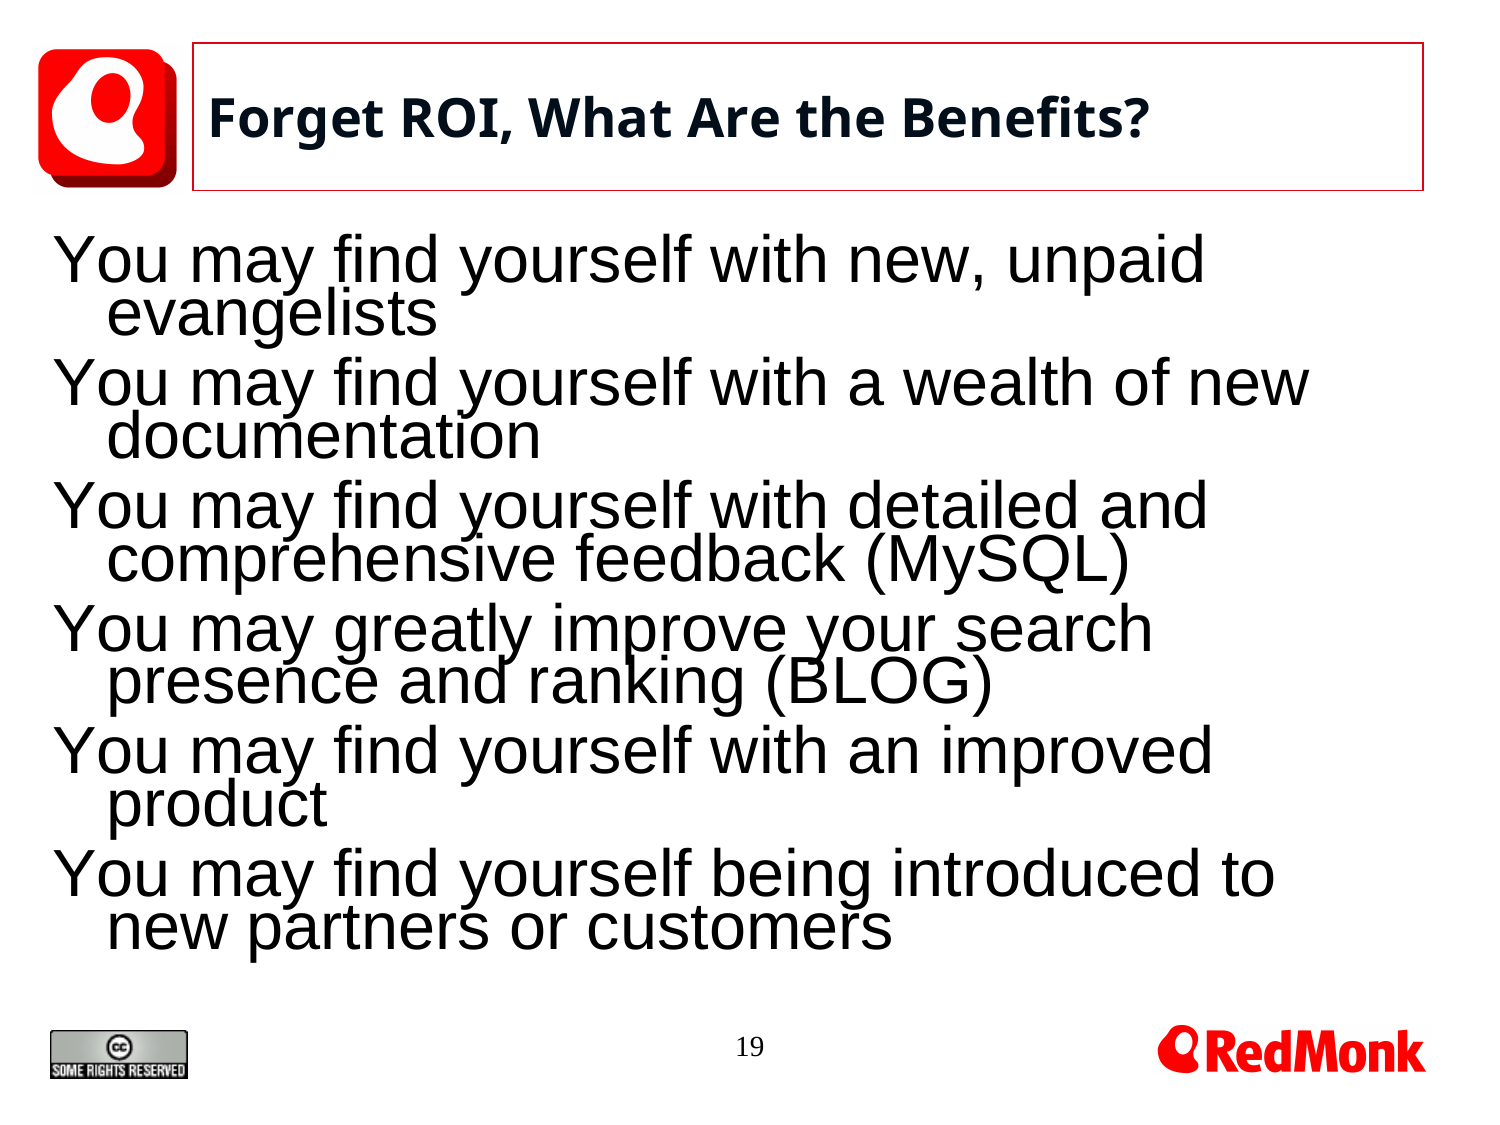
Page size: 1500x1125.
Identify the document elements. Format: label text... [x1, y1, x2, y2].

picture [50, 1030, 188, 1079]
picture [33, 42, 183, 197]
list You may find yourself with new, unpaid evangelists You may find yourself with a wealth of new documentation You may find yourself with detailed and comprehensive feedback (MySQL) You may greatly improve your search presence and ranking (BLOG) You may find yourself with an improved product You may find yourself being introduced to new partners or customers [37, 232, 1425, 1013]
picture [1151, 1023, 1433, 1075]
title Forget ROI, What Are the Benefits? [193, 43, 1424, 191]
